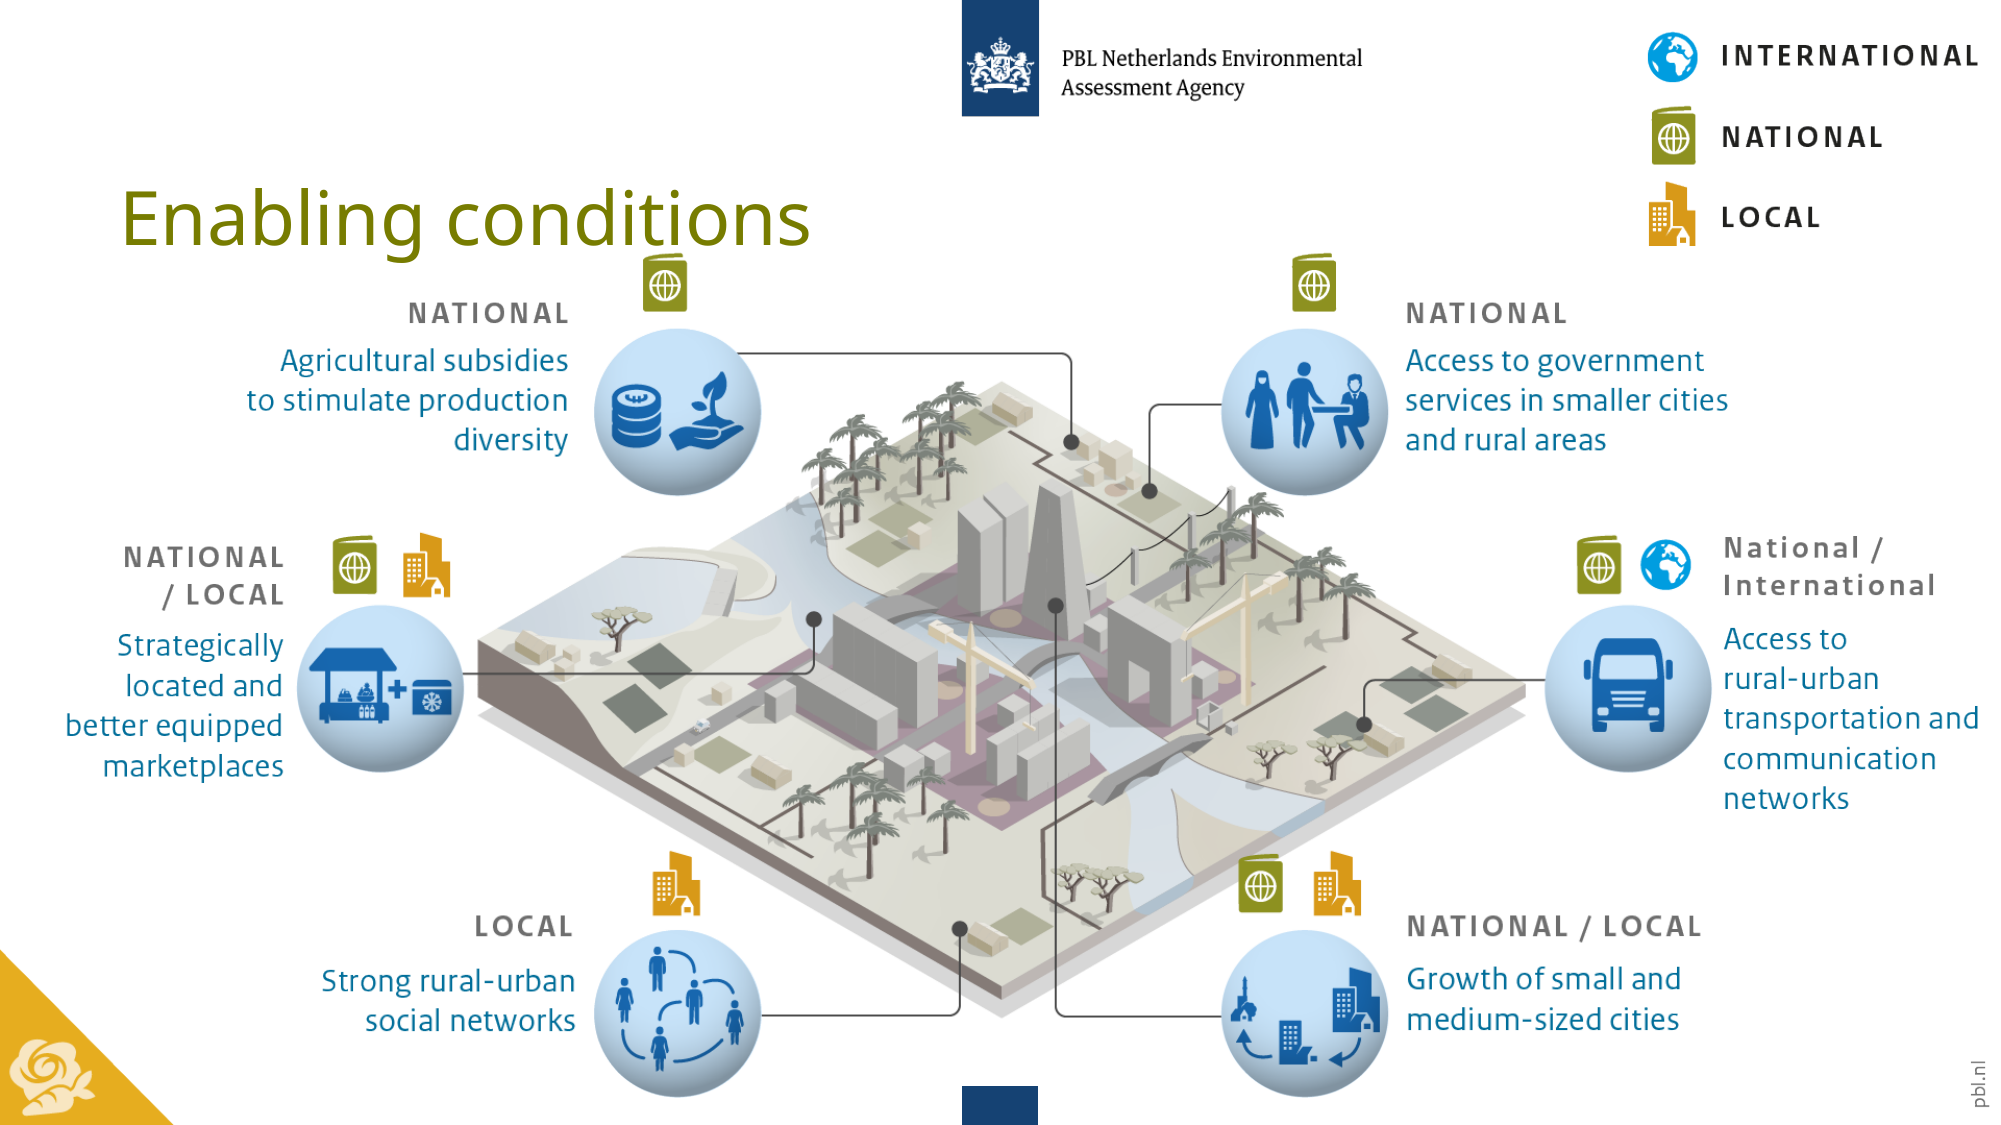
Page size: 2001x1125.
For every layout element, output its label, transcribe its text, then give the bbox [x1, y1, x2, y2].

picture [0, 0, 2000, 1125]
title Enabling conditions [104, 172, 1897, 329]
